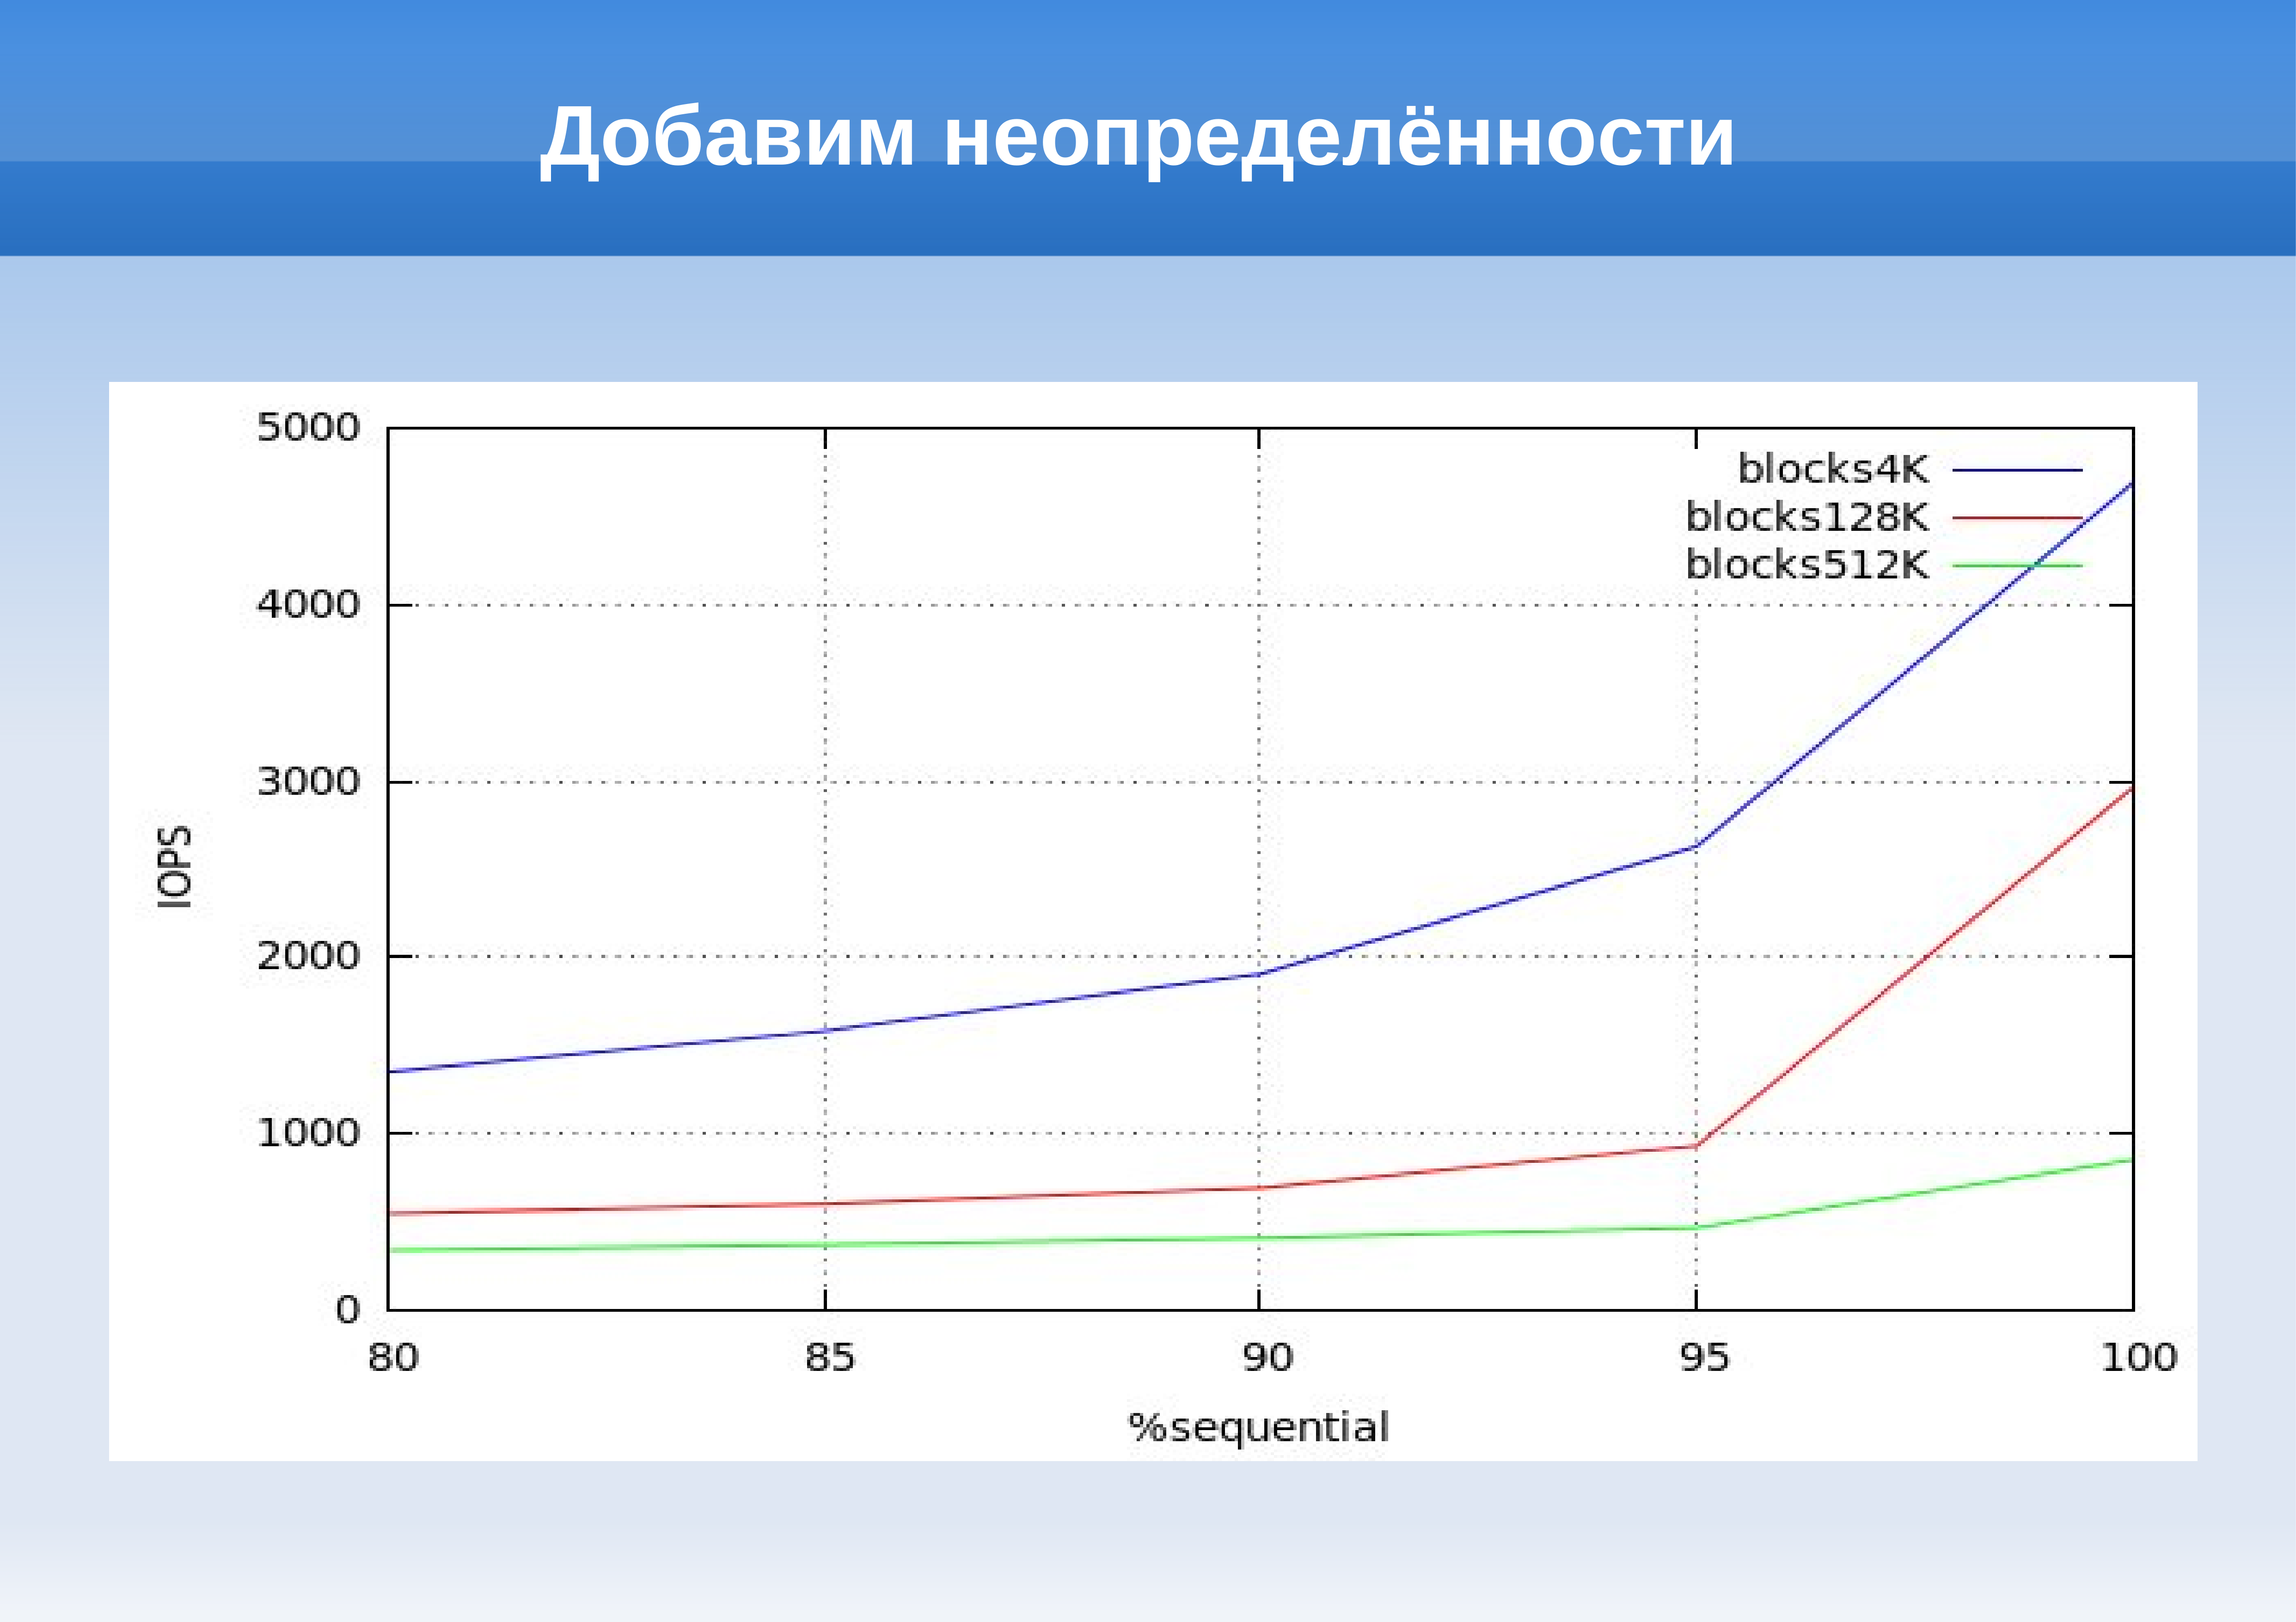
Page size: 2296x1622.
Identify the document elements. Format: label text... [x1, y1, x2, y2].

chart [115, 379, 2181, 382]
picture [0, 0, 2296, 1622]
title Добавим неопределённости [106, 3, 2173, 268]
